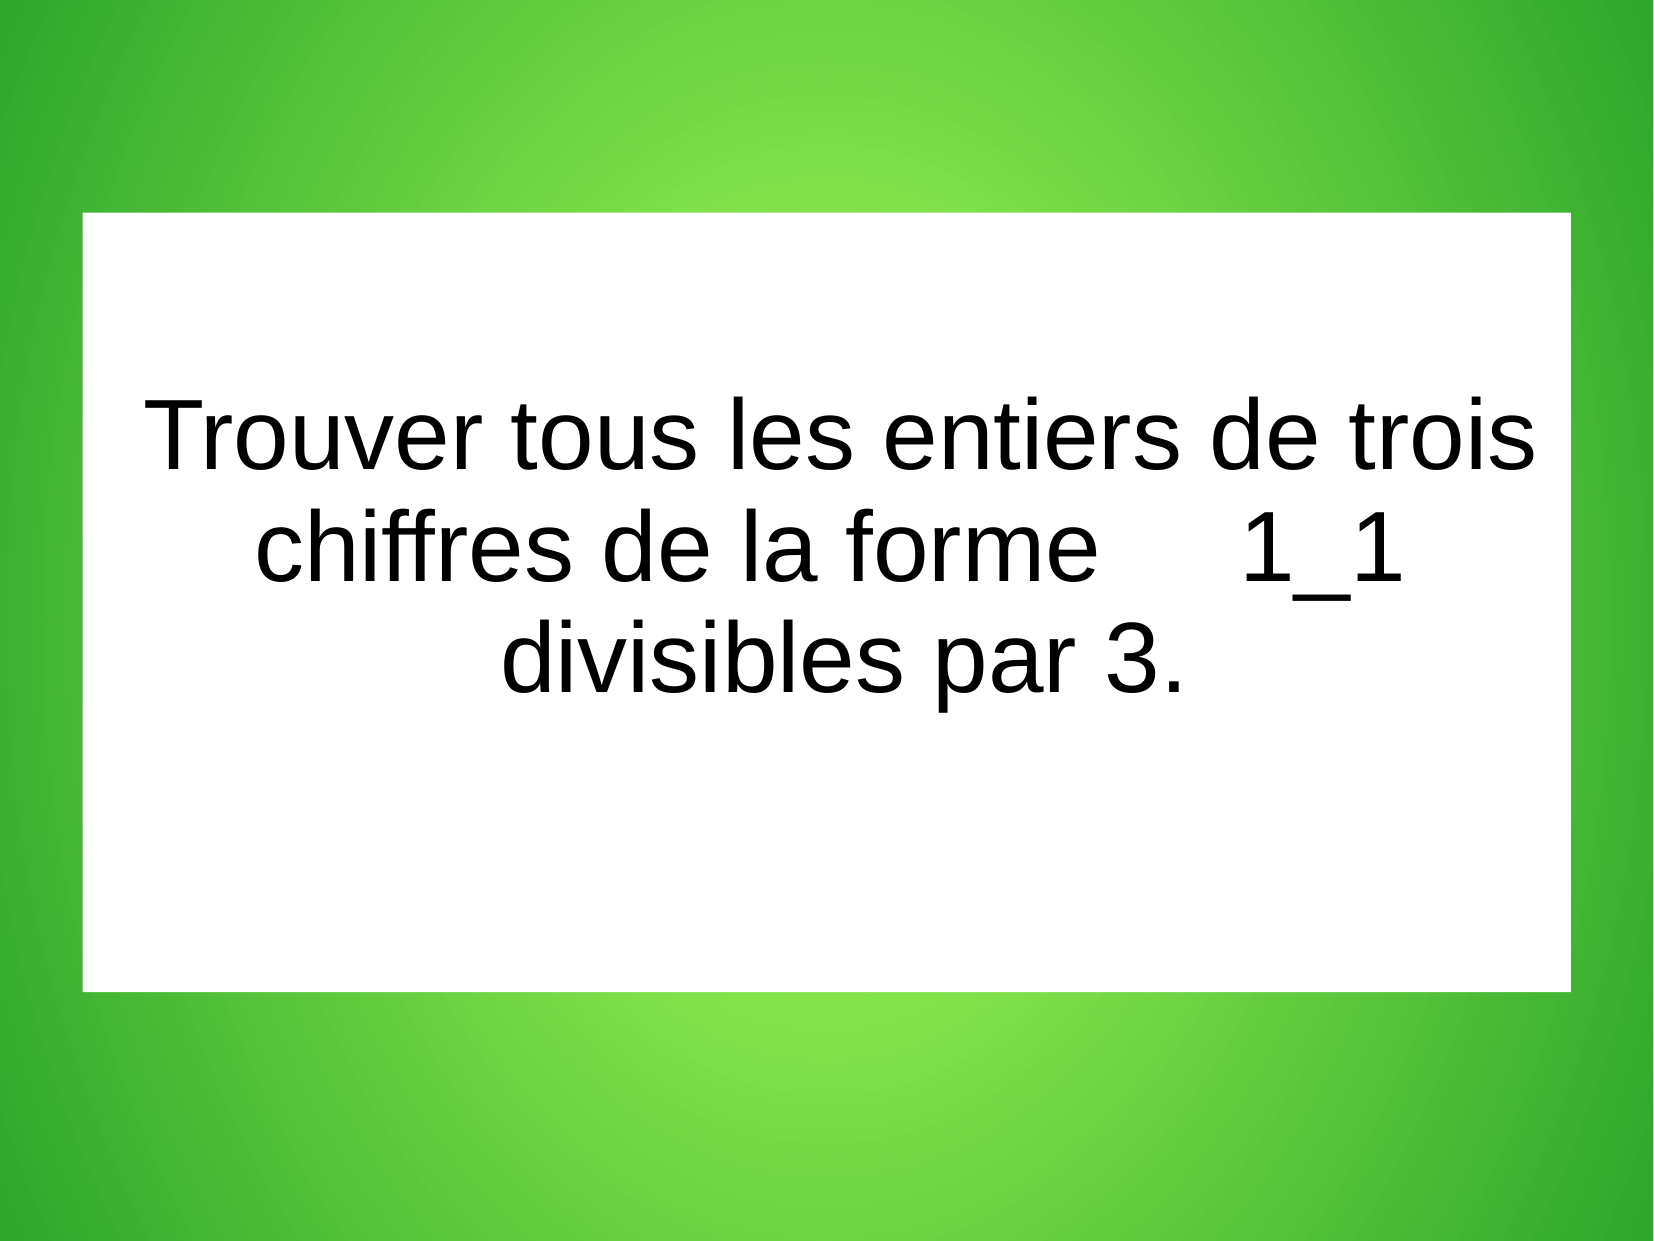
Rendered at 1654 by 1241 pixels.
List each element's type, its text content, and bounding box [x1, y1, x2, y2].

picture [0, 0, 1654, 1241]
subtitle Trouver tous les entiers de trois chiffres de la forme 1_1 divisibles par 3. [82, 212, 1571, 993]
text_box [98, 487, 1559, 754]
